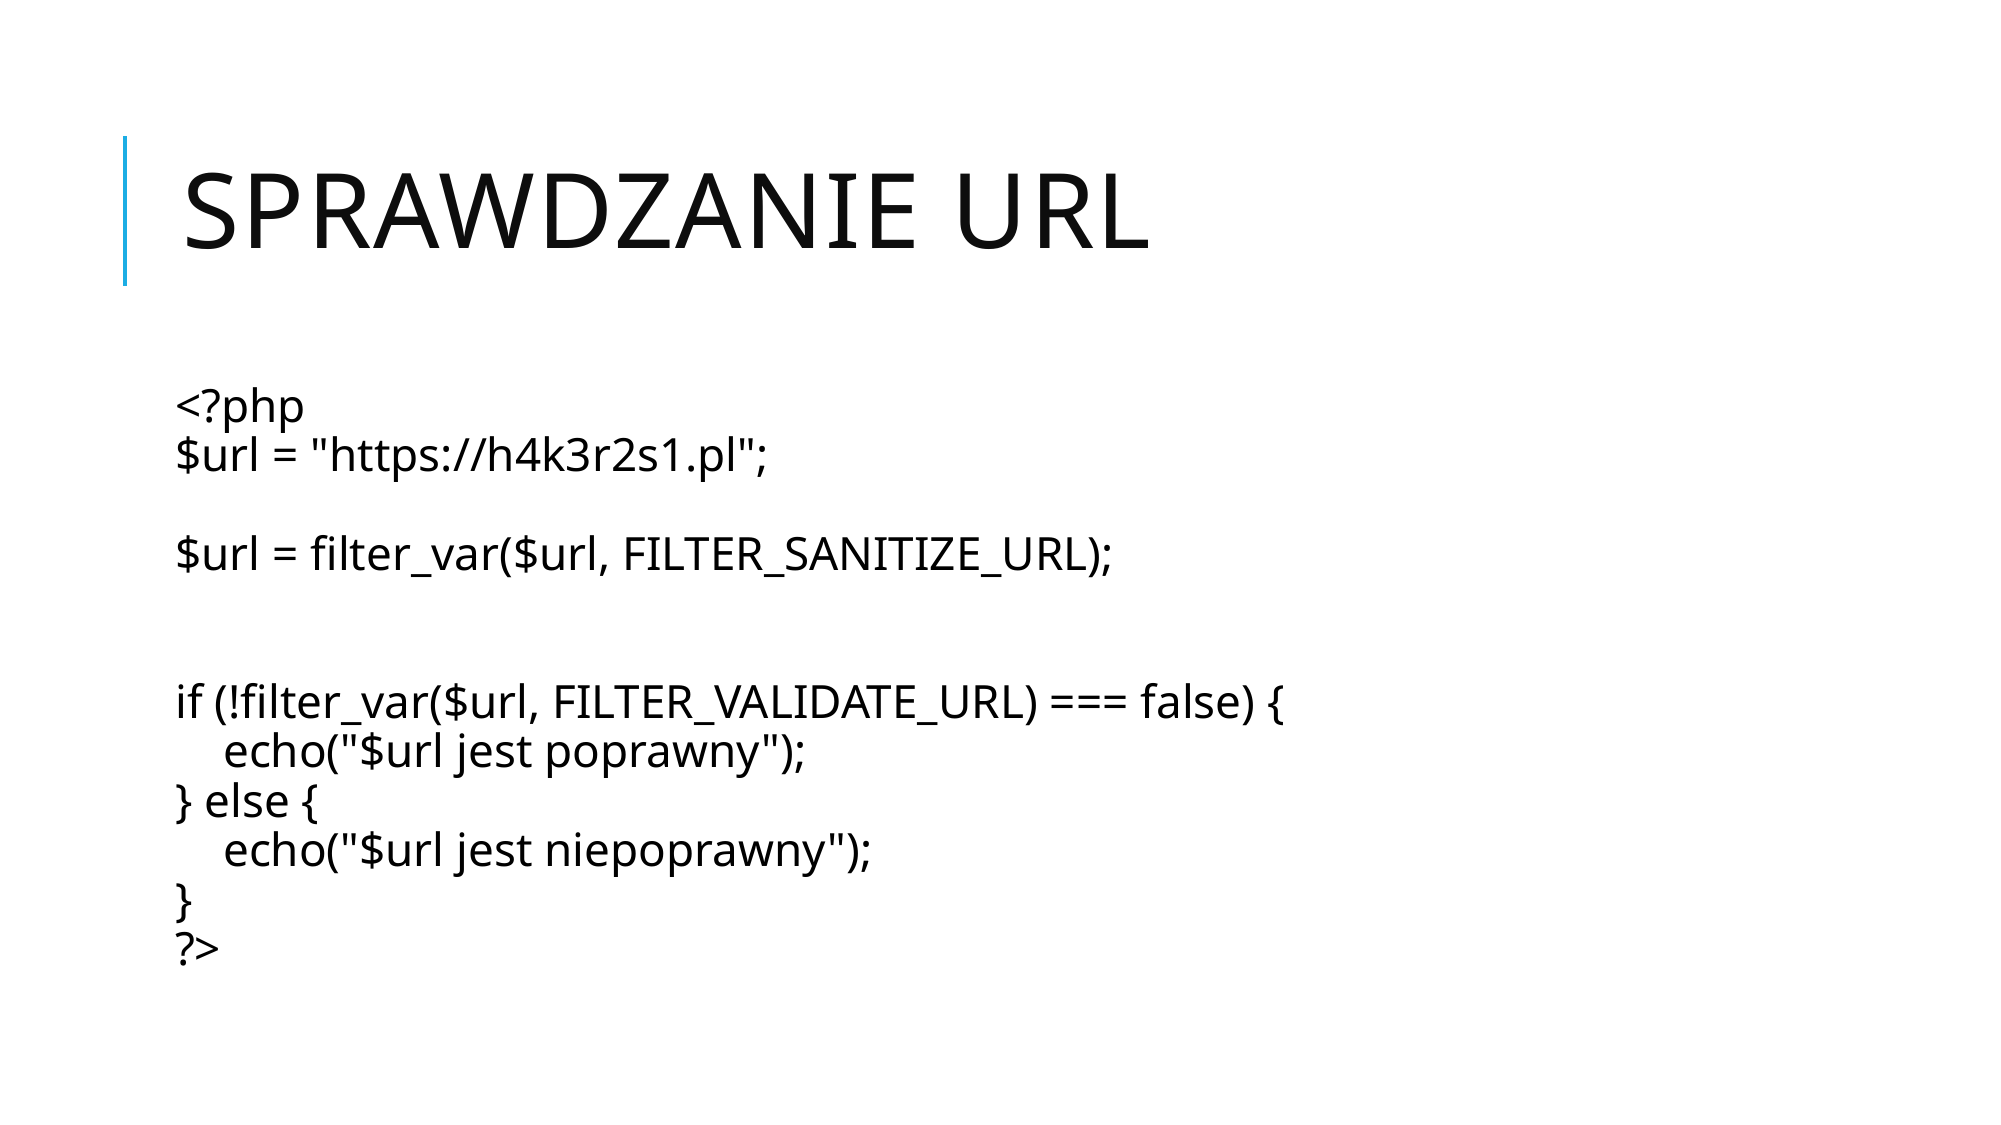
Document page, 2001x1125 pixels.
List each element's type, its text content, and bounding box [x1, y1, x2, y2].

list <?php $url = "https://h4k3r2s1.pl"; $url = filter_var($url, FILTER_SANITIZE_URL); if (!filter_var($url, FILTER_VALIDATE_URL) === false) { echo("$url jest poprawny"); } else { echo("$url jest niepoprawny"); } ?> [168, 375, 1763, 1036]
title Sprawdzanie URL [168, 96, 1763, 343]
